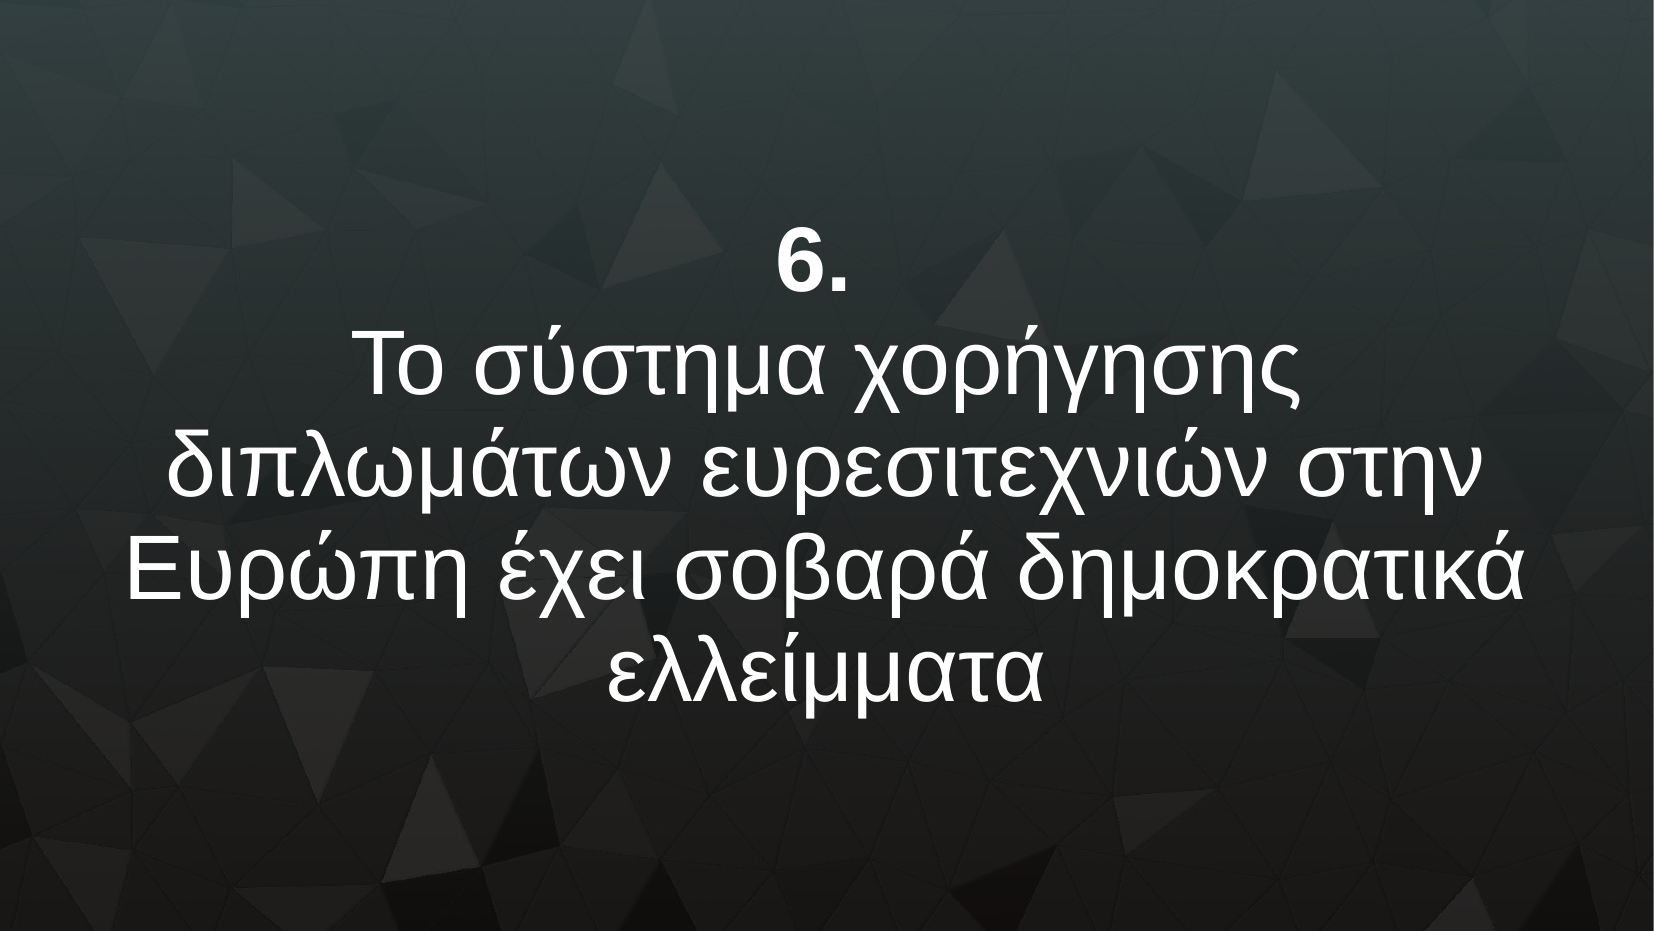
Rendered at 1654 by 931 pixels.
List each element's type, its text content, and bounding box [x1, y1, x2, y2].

picture [0, 0, 1654, 931]
title 6. Το σύστημα χορήγησης διπλωμάτων ευρεσιτεχνιών στην Ευρώπη έχει σοβαρά δημοκρατικά ελλείμματα [82, 208, 1571, 722]
